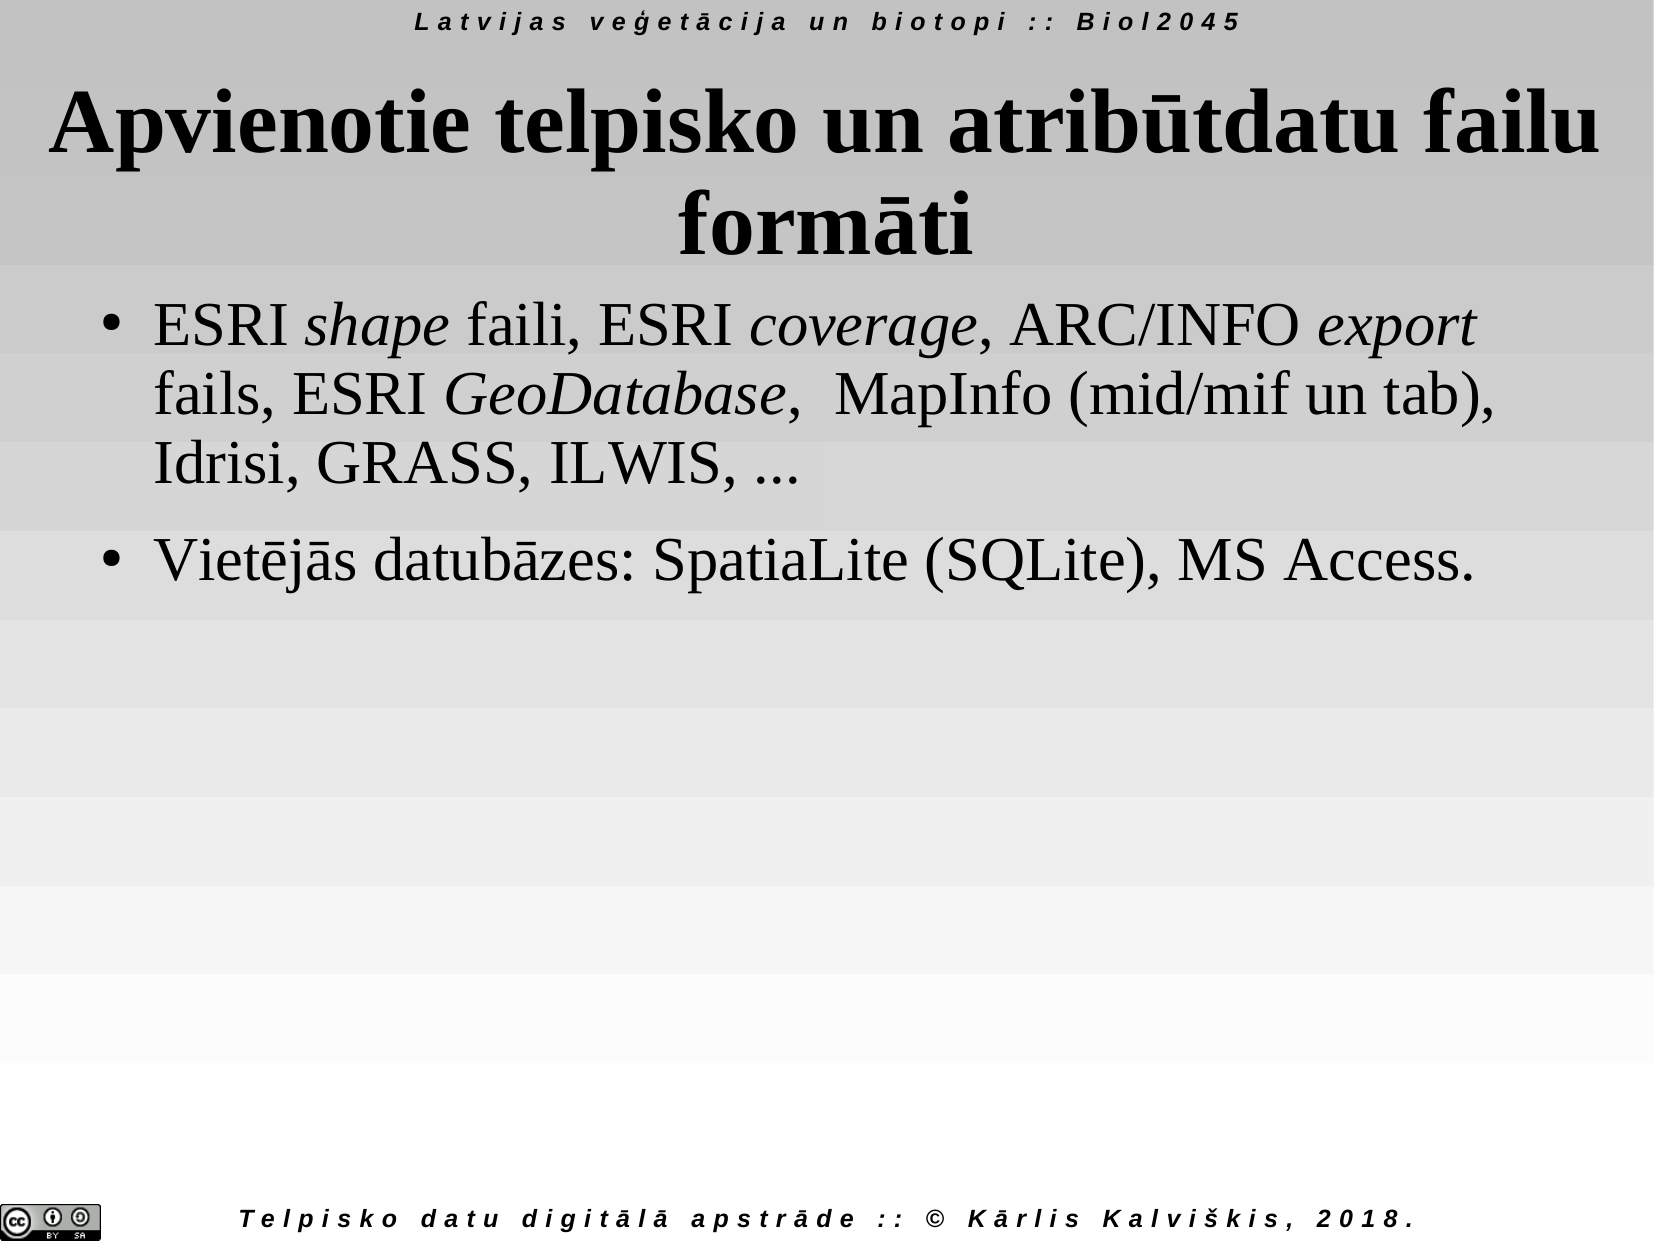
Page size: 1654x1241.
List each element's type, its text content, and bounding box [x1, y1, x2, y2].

title Apvienotie telpisko un atribūtdatu failu formāti [29, 49, 1625, 296]
list ESRI shape faili, ESRI coverage, ARC/INFO export fails, ESRI GeoDatabase, MapInfo (mid/mif un tab), Idrisi, GRASS, ILWIS, ... Vietējās datubāzes: SpatiaLite (SQLite), MS Access. [82, 289, 1571, 1098]
picture [0, 0, 1654, 1241]
